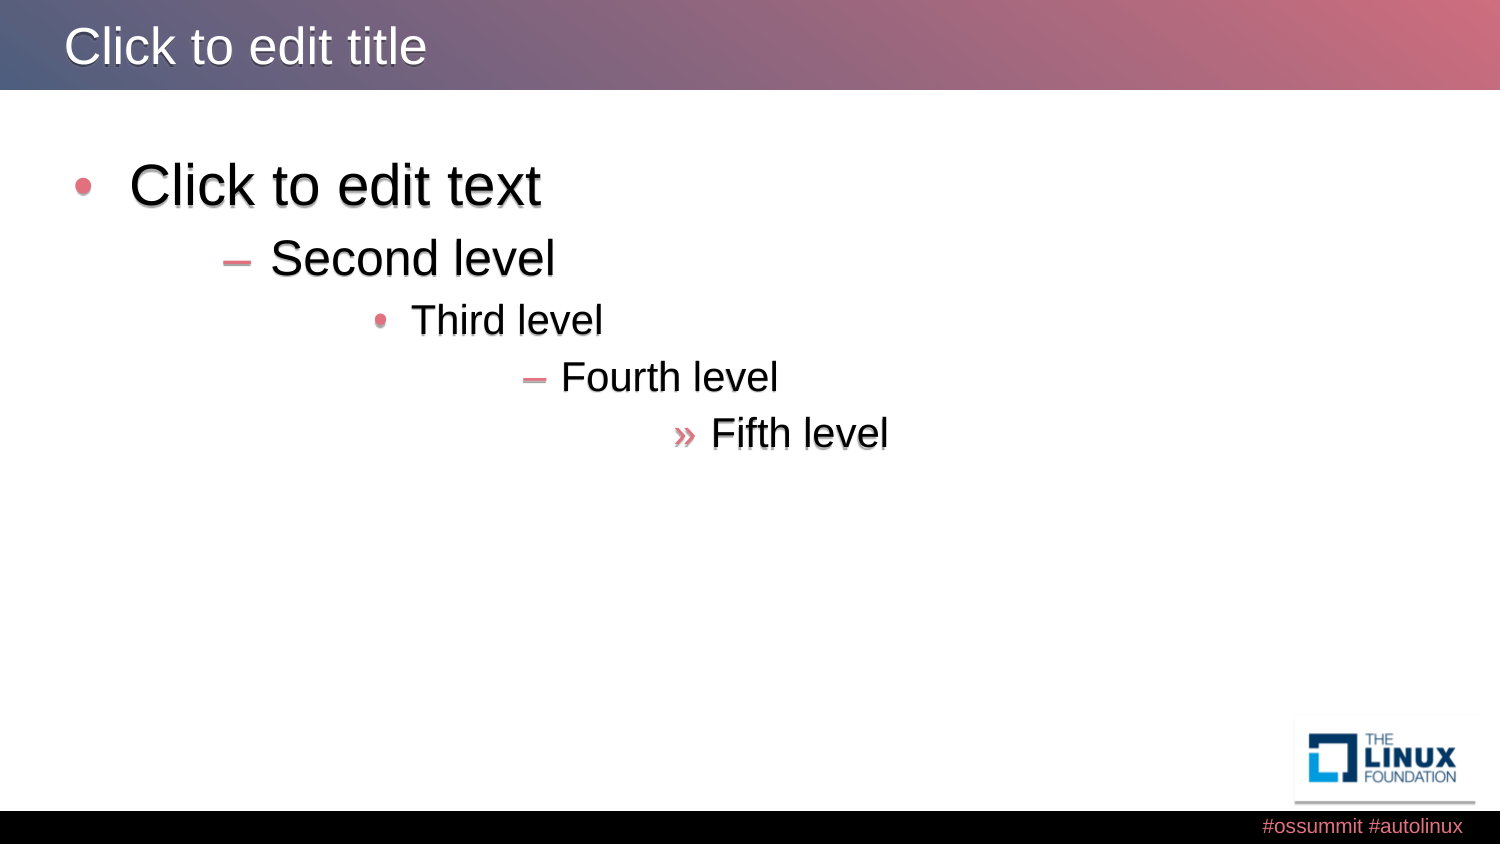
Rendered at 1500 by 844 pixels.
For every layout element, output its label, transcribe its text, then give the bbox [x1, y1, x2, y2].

list Click to edit text Second level Third level Fourth level Fifth level [58, 145, 1269, 754]
title Click to edit title [48, 6, 1426, 88]
